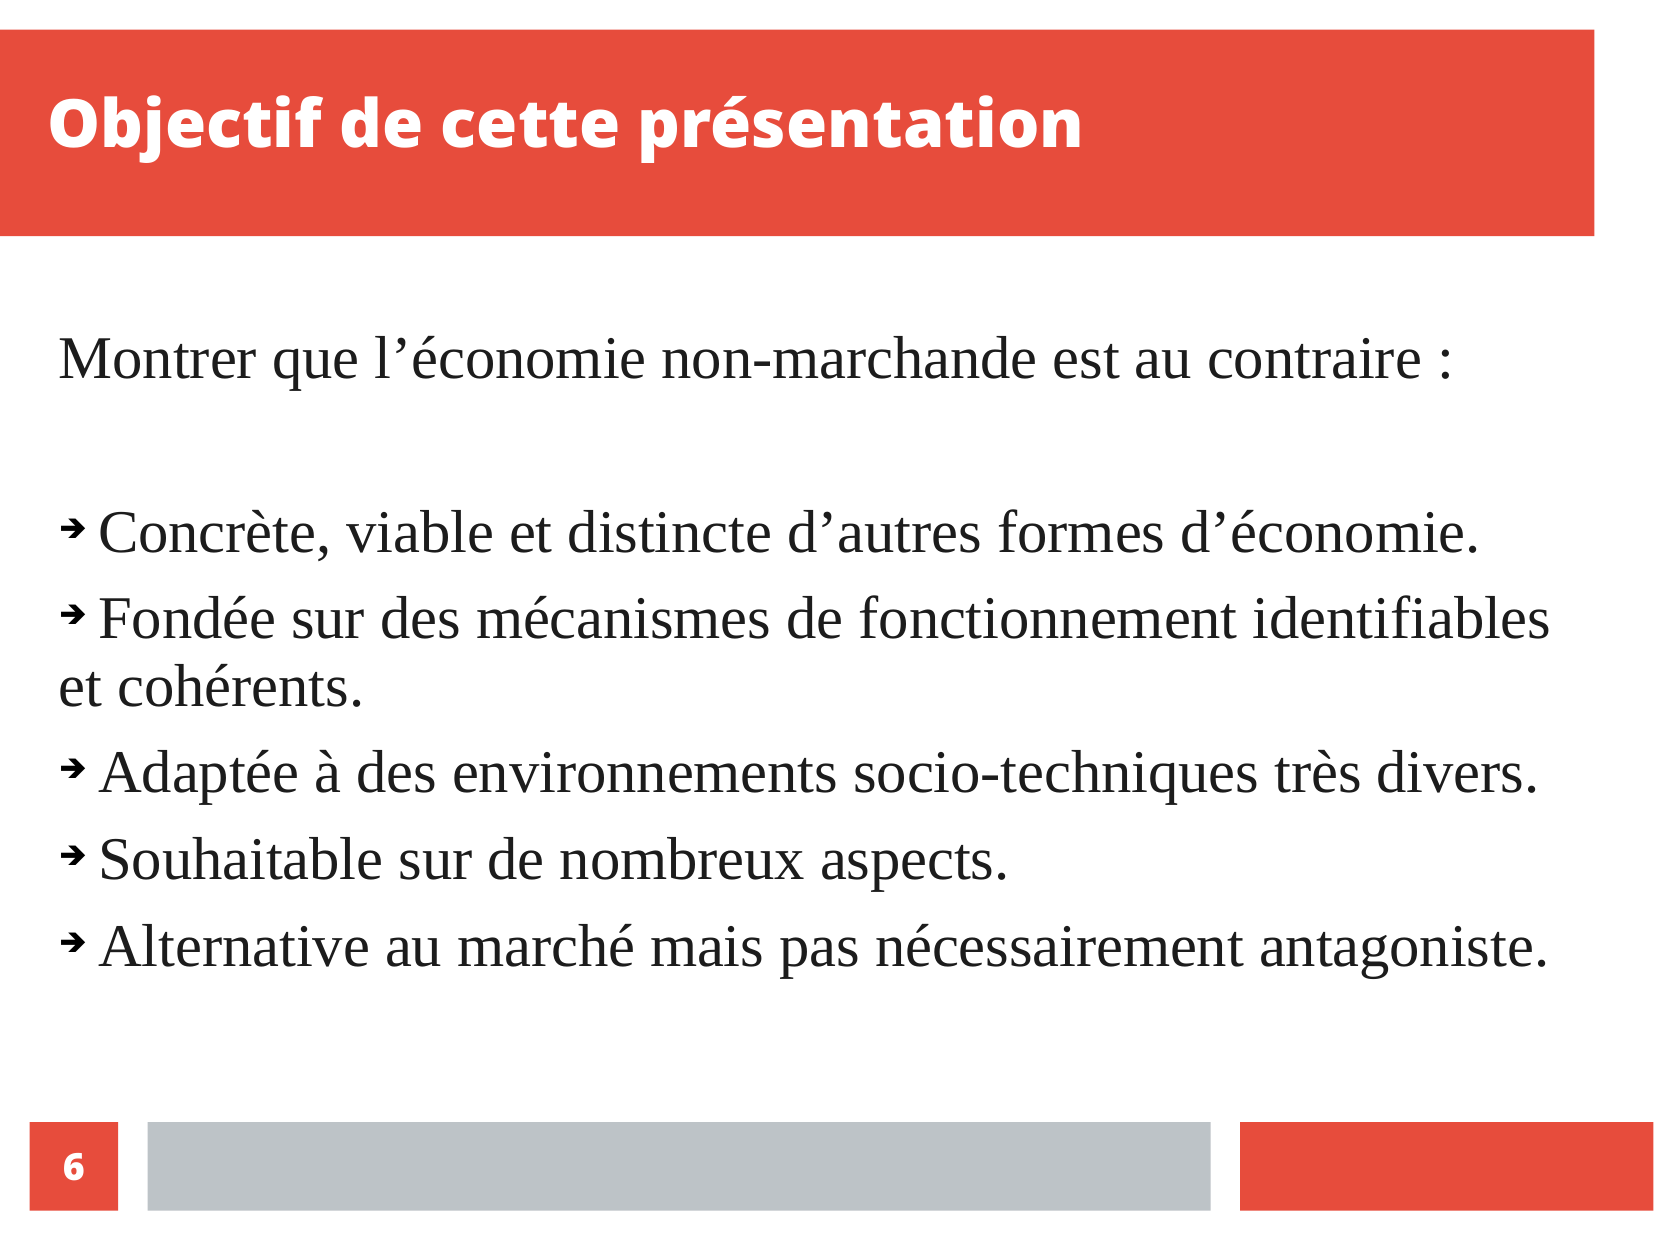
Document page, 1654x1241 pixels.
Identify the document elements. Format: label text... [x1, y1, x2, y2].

list Montrer que l’économie non-marchande est au contraire : Concrète, viable et distincte d’autres formes d’économie. Fondée sur des mécanismes de fonctionnement identifiables et cohérents. Adaptée à des environnements socio-techniques très divers. Souhaitable sur de nombreux aspects. Alternative au marché mais pas nécessairement antagoniste. [59, 324, 1565, 1093]
title Objectif de cette présentation [47, 76, 1583, 166]
